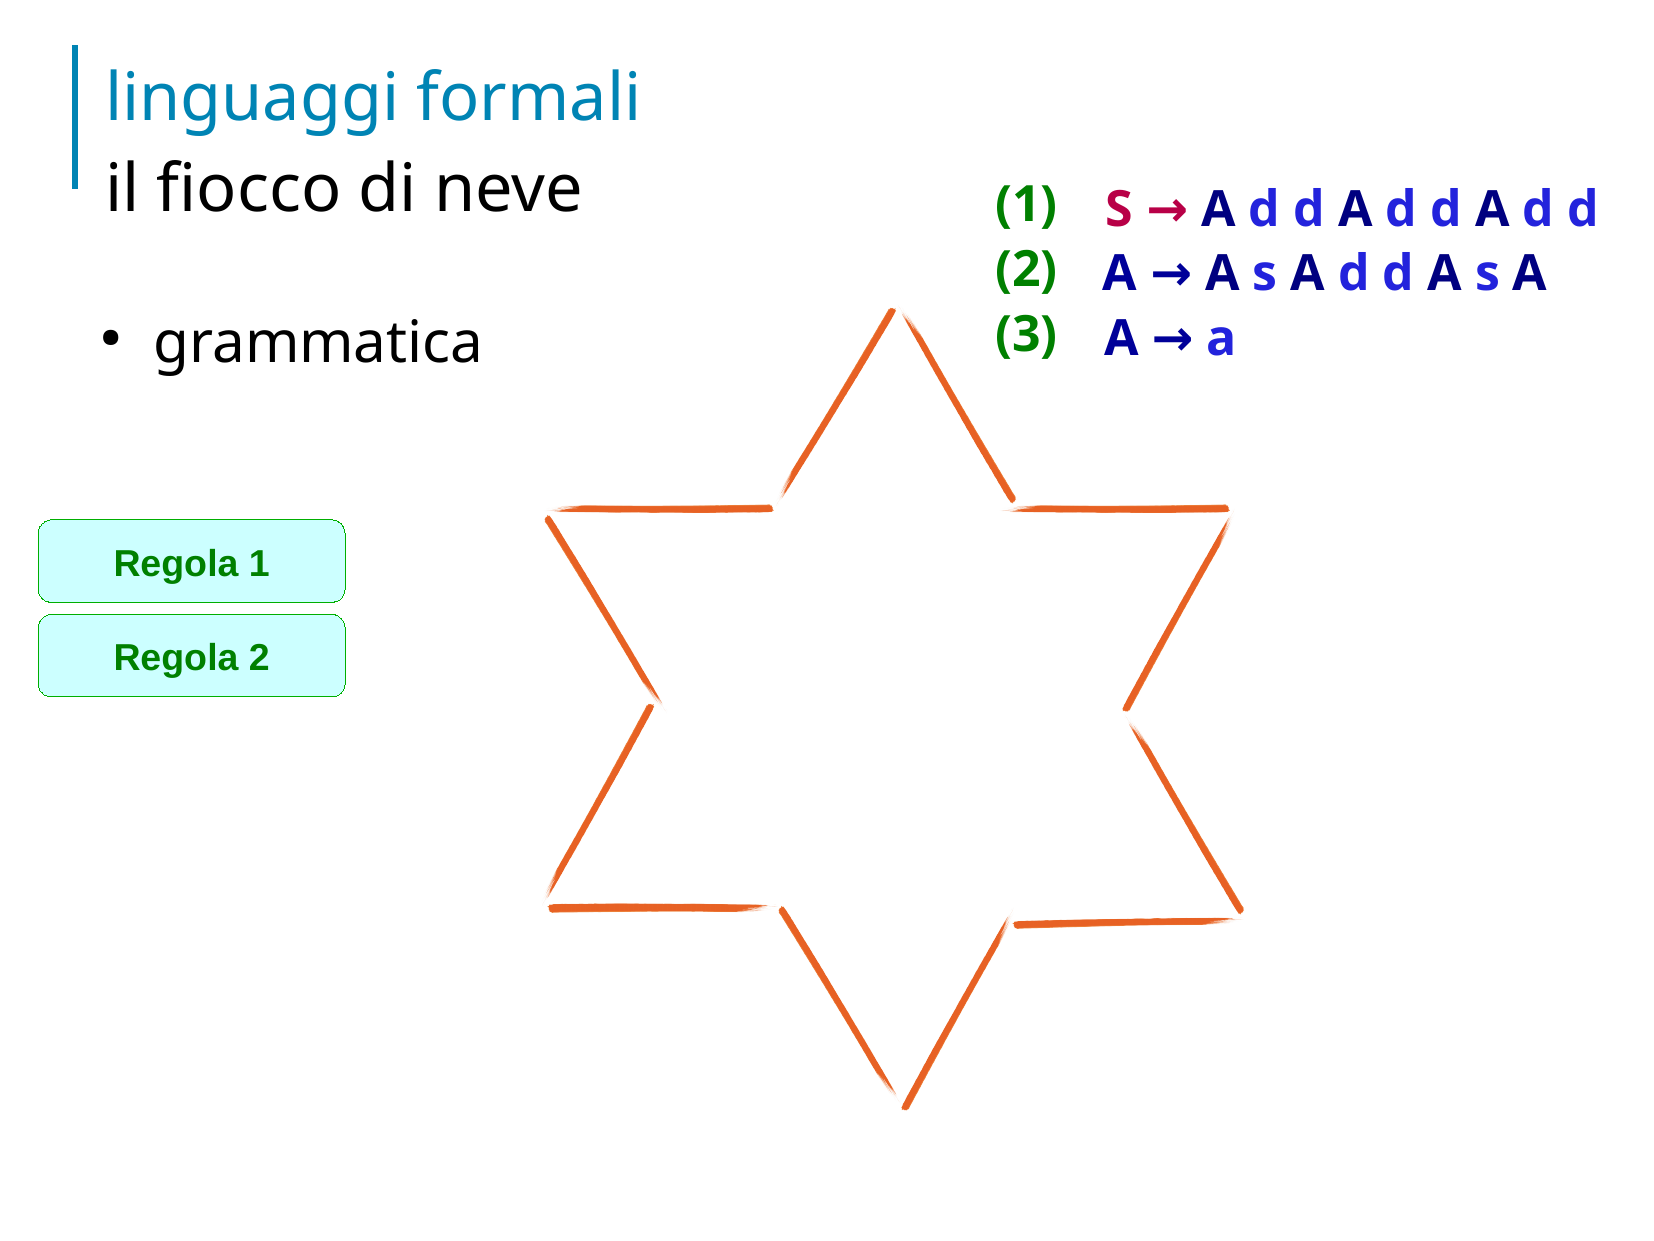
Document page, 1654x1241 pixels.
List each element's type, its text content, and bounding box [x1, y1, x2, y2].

text_box (2) [980, 229, 1099, 294]
title linguaggi formali il fiocco di neve [105, 49, 1571, 200]
text_box Regola 1 [38, 519, 346, 603]
text_box S → A d d A d d A d d [1099, 164, 1643, 245]
text_box A → a [1089, 295, 1259, 376]
text_box (3) [980, 294, 1099, 375]
text_box A → A s A d d A s A [1099, 230, 1577, 311]
text_box (1) [980, 164, 1099, 229]
picture [536, 301, 1246, 1113]
list grammatica [82, 300, 1571, 1126]
text_box Regola 2 [38, 614, 346, 697]
